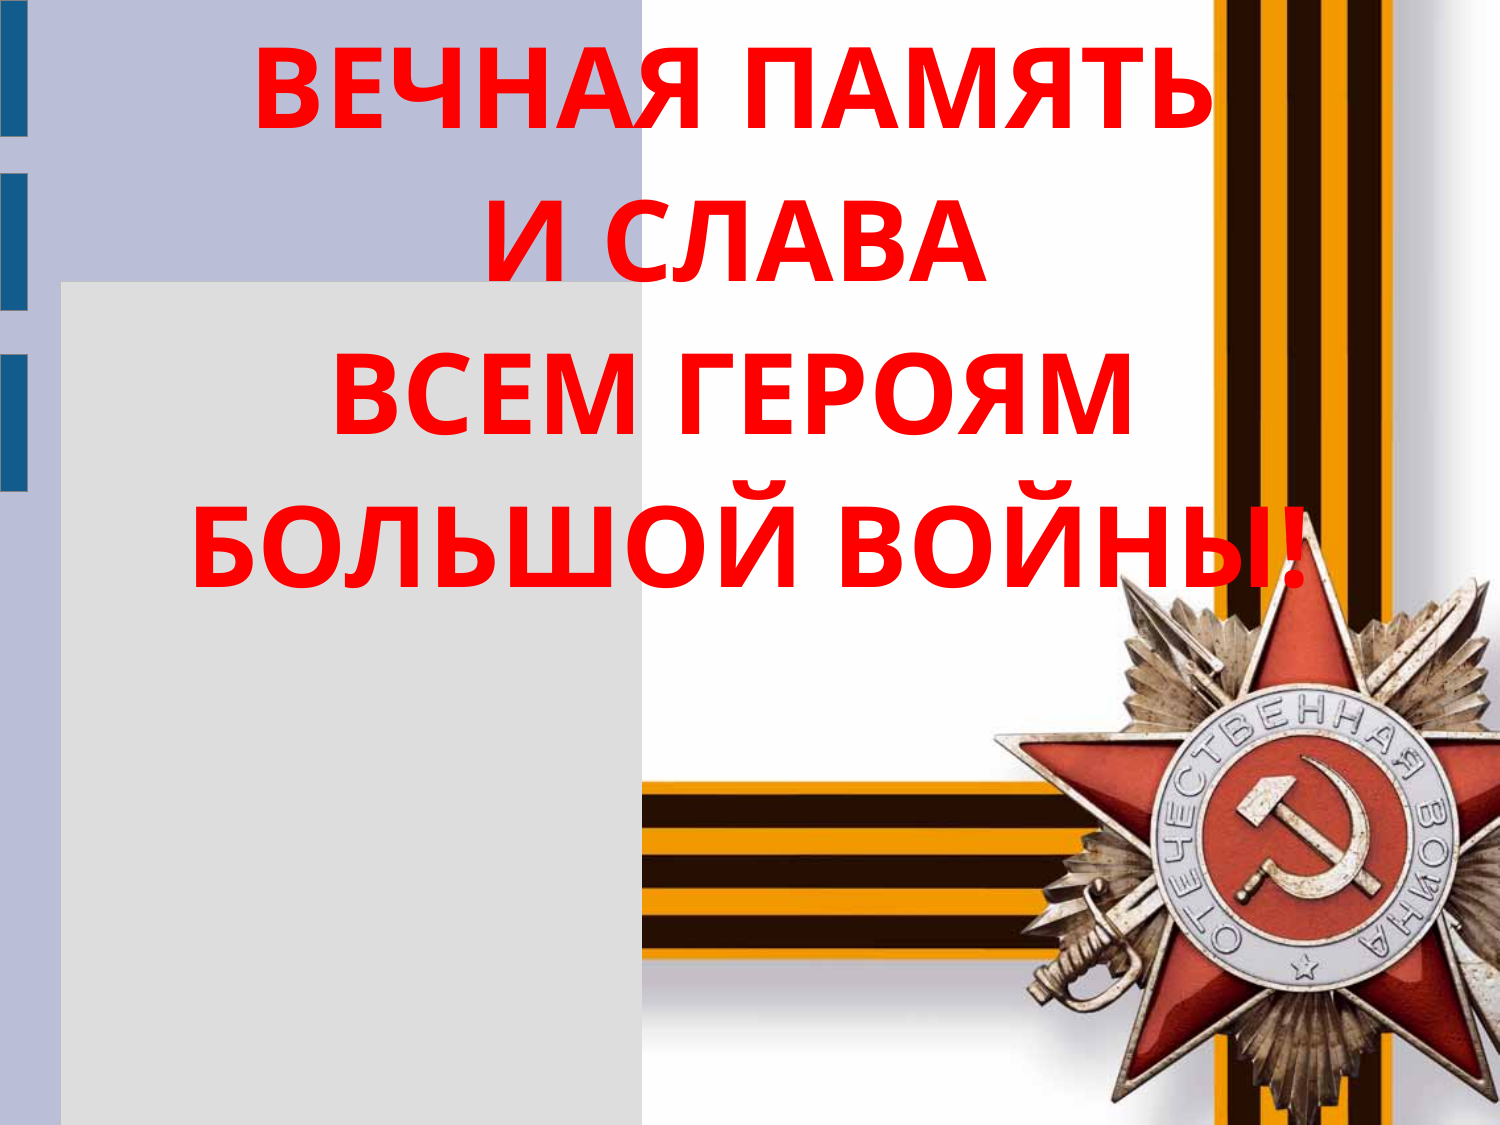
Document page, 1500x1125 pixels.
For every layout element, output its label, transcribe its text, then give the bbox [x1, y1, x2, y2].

picture [642, 0, 1500, 1125]
text_box ВЕЧНАЯ ПАМЯТЬ И СЛАВА ВСЕМ ГЕРОЯМ БОЛЬШОЙ ВОЙНЫ! [8, 0, 1489, 610]
